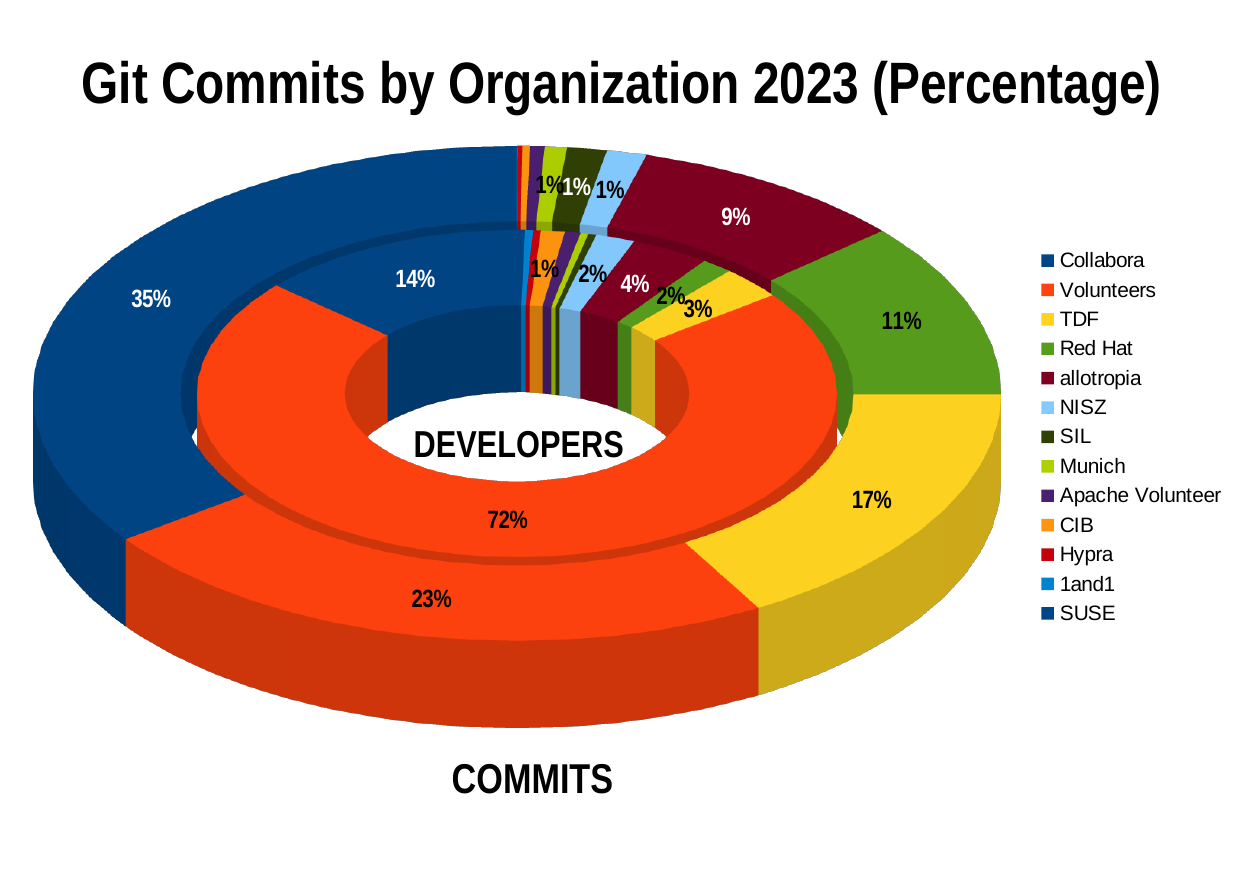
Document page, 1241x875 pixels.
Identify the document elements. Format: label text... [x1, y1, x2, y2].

text_box Git Commits by Organization 2023 (Percentage) [66, 41, 1177, 111]
text_box COMMITS [436, 746, 629, 801]
chart [0, 0, 1241, 874]
text_box DEVELOPERS [399, 415, 639, 466]
